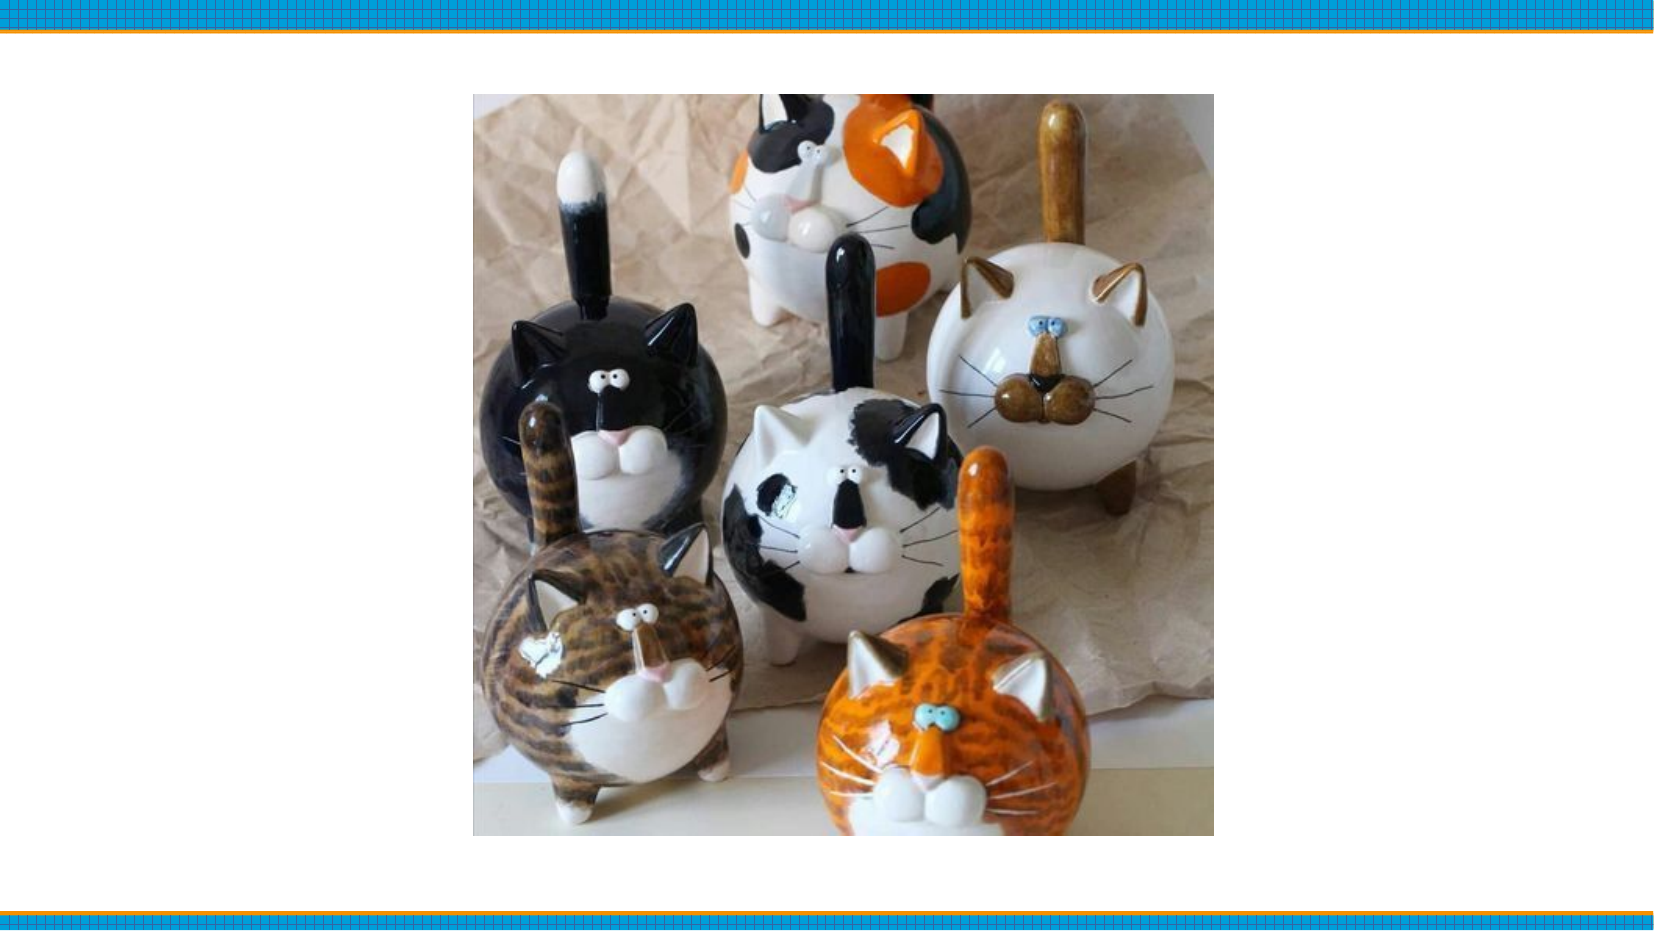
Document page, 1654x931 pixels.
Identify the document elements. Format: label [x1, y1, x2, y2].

picture [473, 94, 1214, 836]
